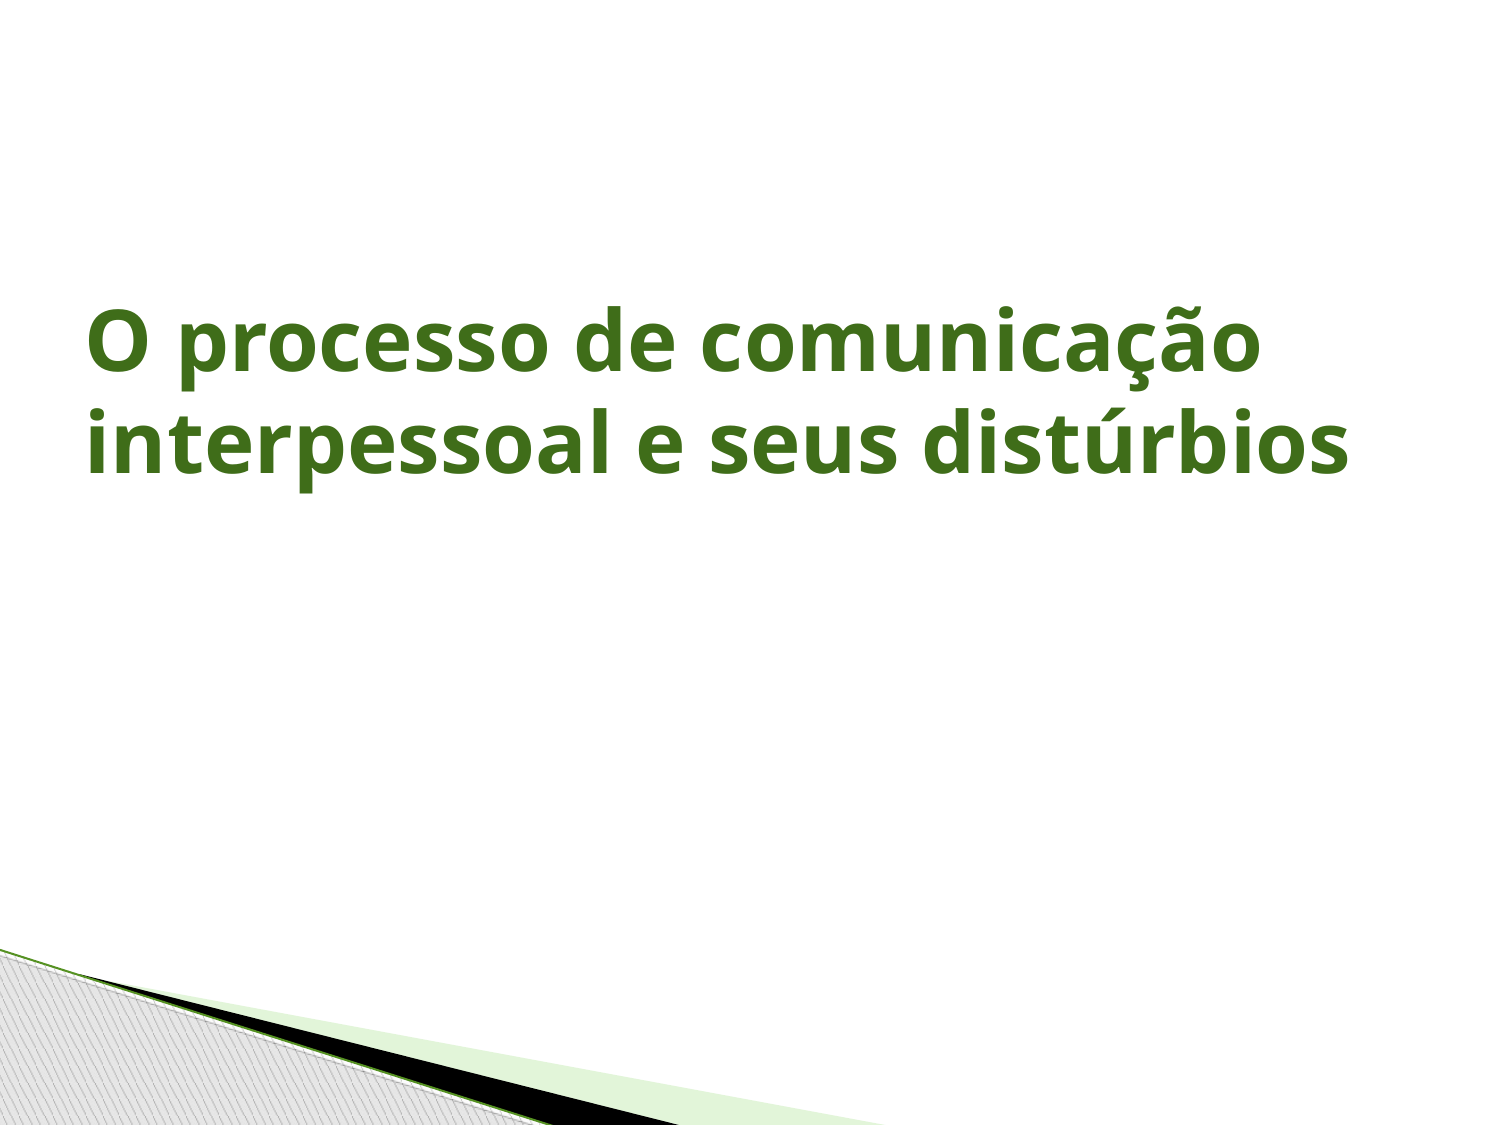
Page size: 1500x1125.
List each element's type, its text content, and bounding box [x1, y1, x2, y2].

title O processo de comunicação interpessoal e seus distúrbios [70, 257, 1421, 622]
